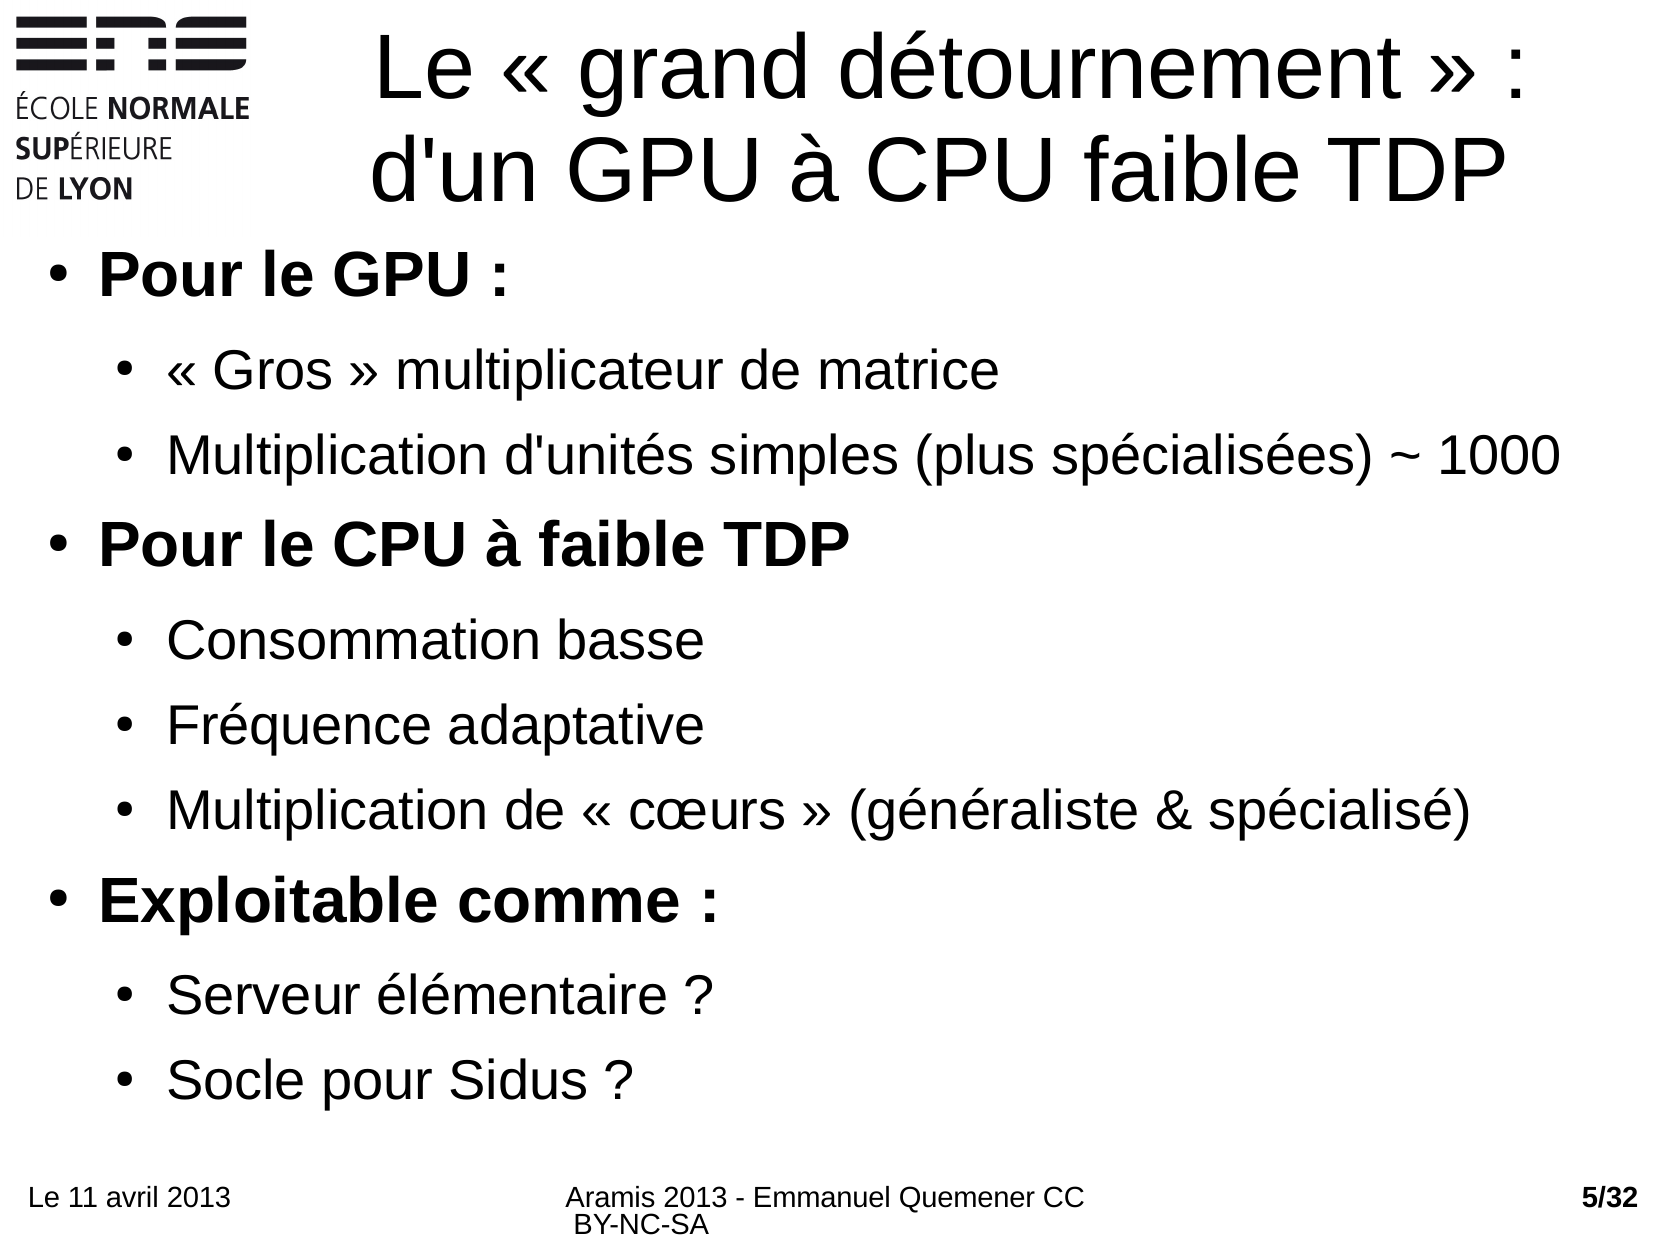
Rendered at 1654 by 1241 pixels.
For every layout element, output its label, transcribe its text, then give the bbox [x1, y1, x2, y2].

list Pour le GPU : « Gros » multiplicateur de matrice Multiplication d'unités simples (plus spécialisées) ~ 1000 Pour le CPU à faible TDP Consommation basse Fréquence adaptative Multiplication de « cœurs » (généraliste & spécialisé) Exploitable comme : Serveur élémentaire ? Socle pour Sidus ? [30, 238, 1636, 1126]
picture [0, 0, 250, 237]
title Le « grand détournement » : d'un GPU à CPU faible TDP [250, 0, 1654, 237]
